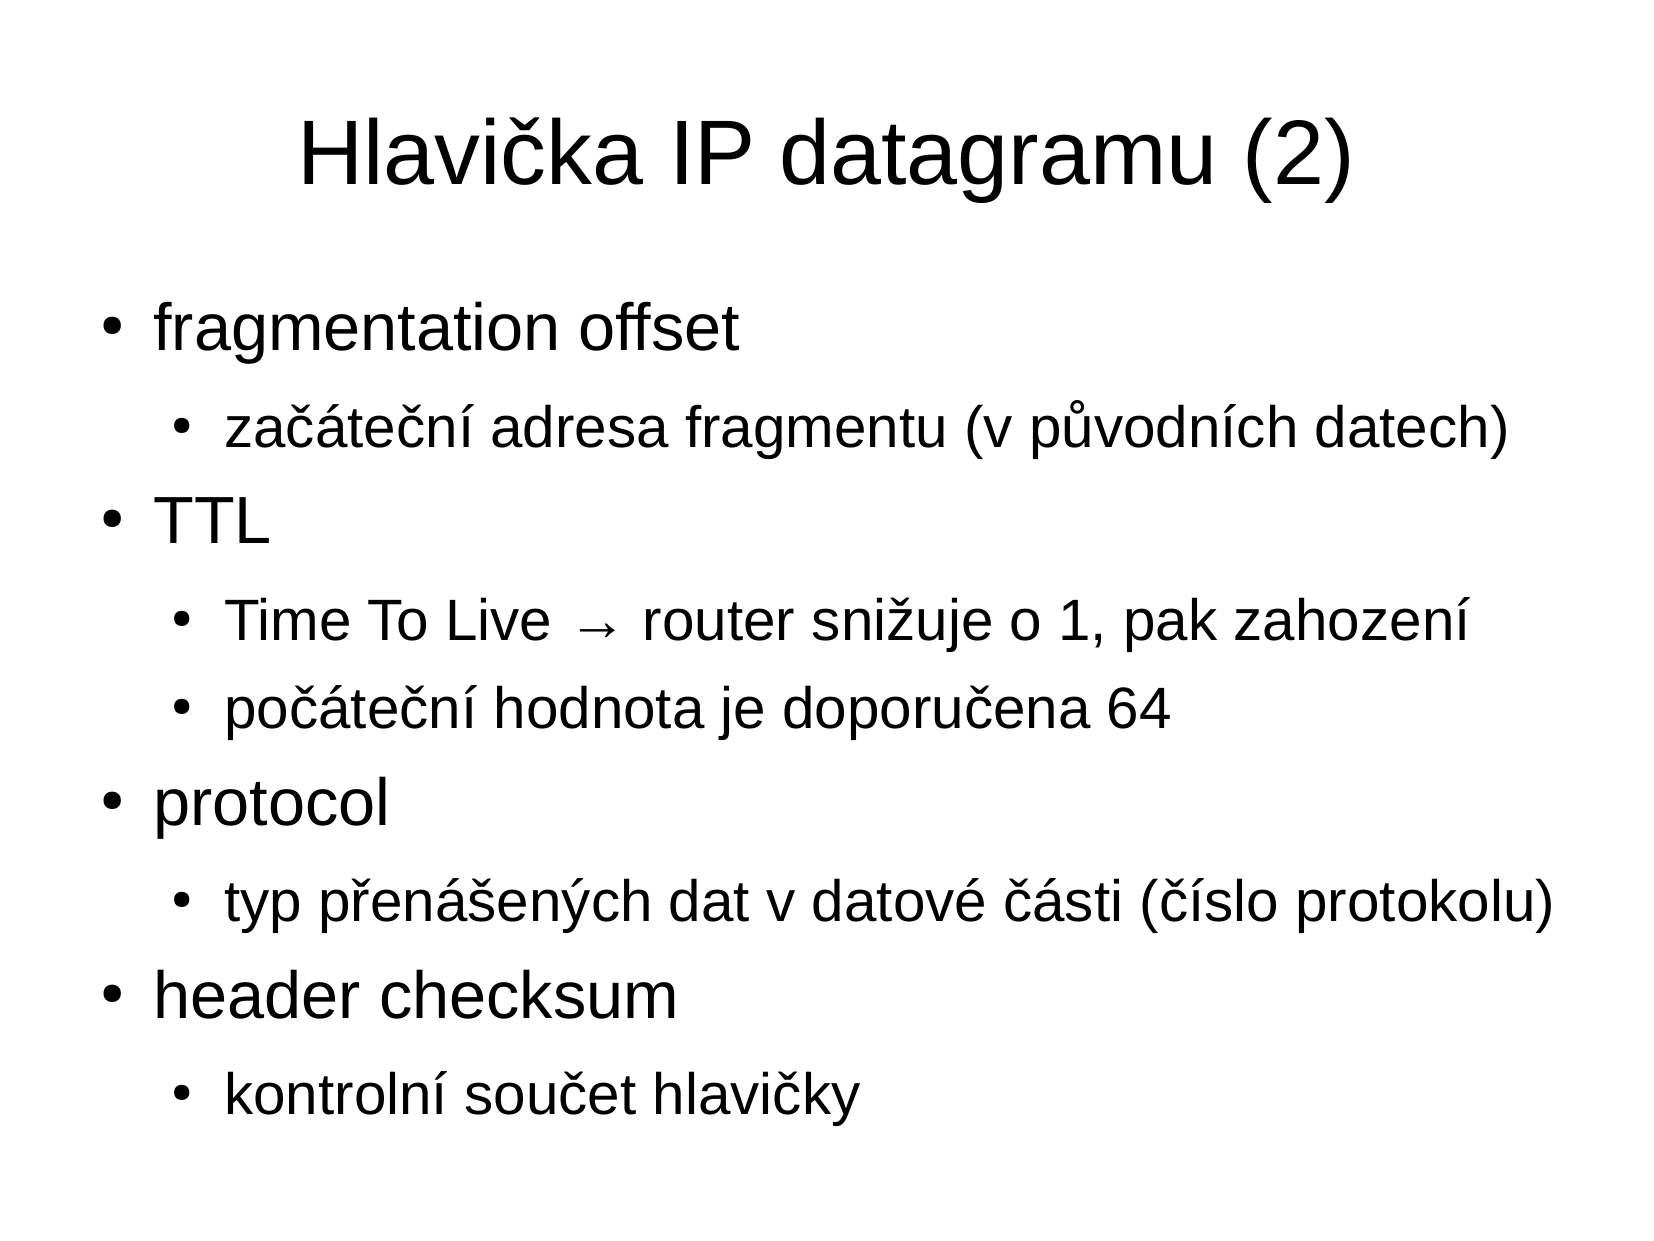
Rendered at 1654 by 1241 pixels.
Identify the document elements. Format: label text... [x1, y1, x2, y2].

title Hlavička IP datagramu (2) [82, 49, 1571, 257]
list fragmentation offset začáteční adresa fragmentu (v původních datech) TTL Time To Live → router snižuje o 1, pak zahození počáteční hodnota je doporučena 64 protocol typ přenášených dat v datové části (číslo protokolu) header checksum kontrolní součet hlavičky [82, 290, 1571, 1182]
